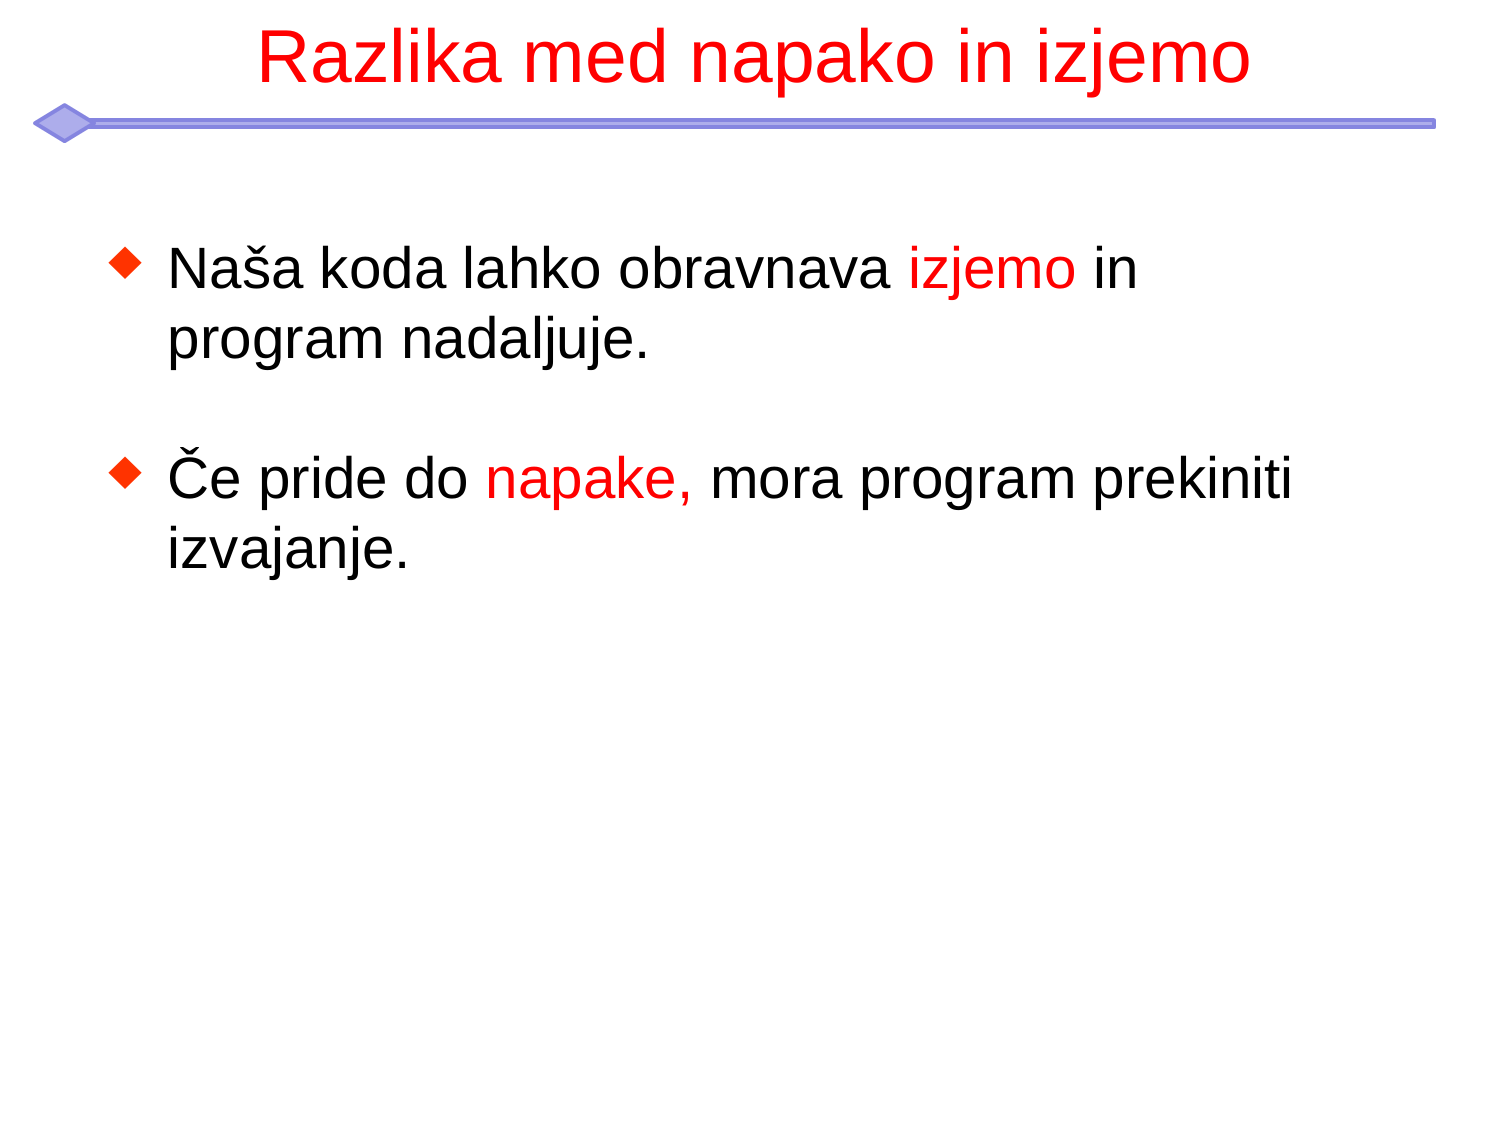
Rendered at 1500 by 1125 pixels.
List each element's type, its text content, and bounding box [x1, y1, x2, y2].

text_box Naša koda lahko obravnava izjemo in program nadaljuje. Če pride do napake, mora program prekiniti izvajanje. [93, 222, 1383, 589]
picture [33, 103, 1436, 143]
title Razlika med napako in izjemo [117, 0, 1393, 106]
